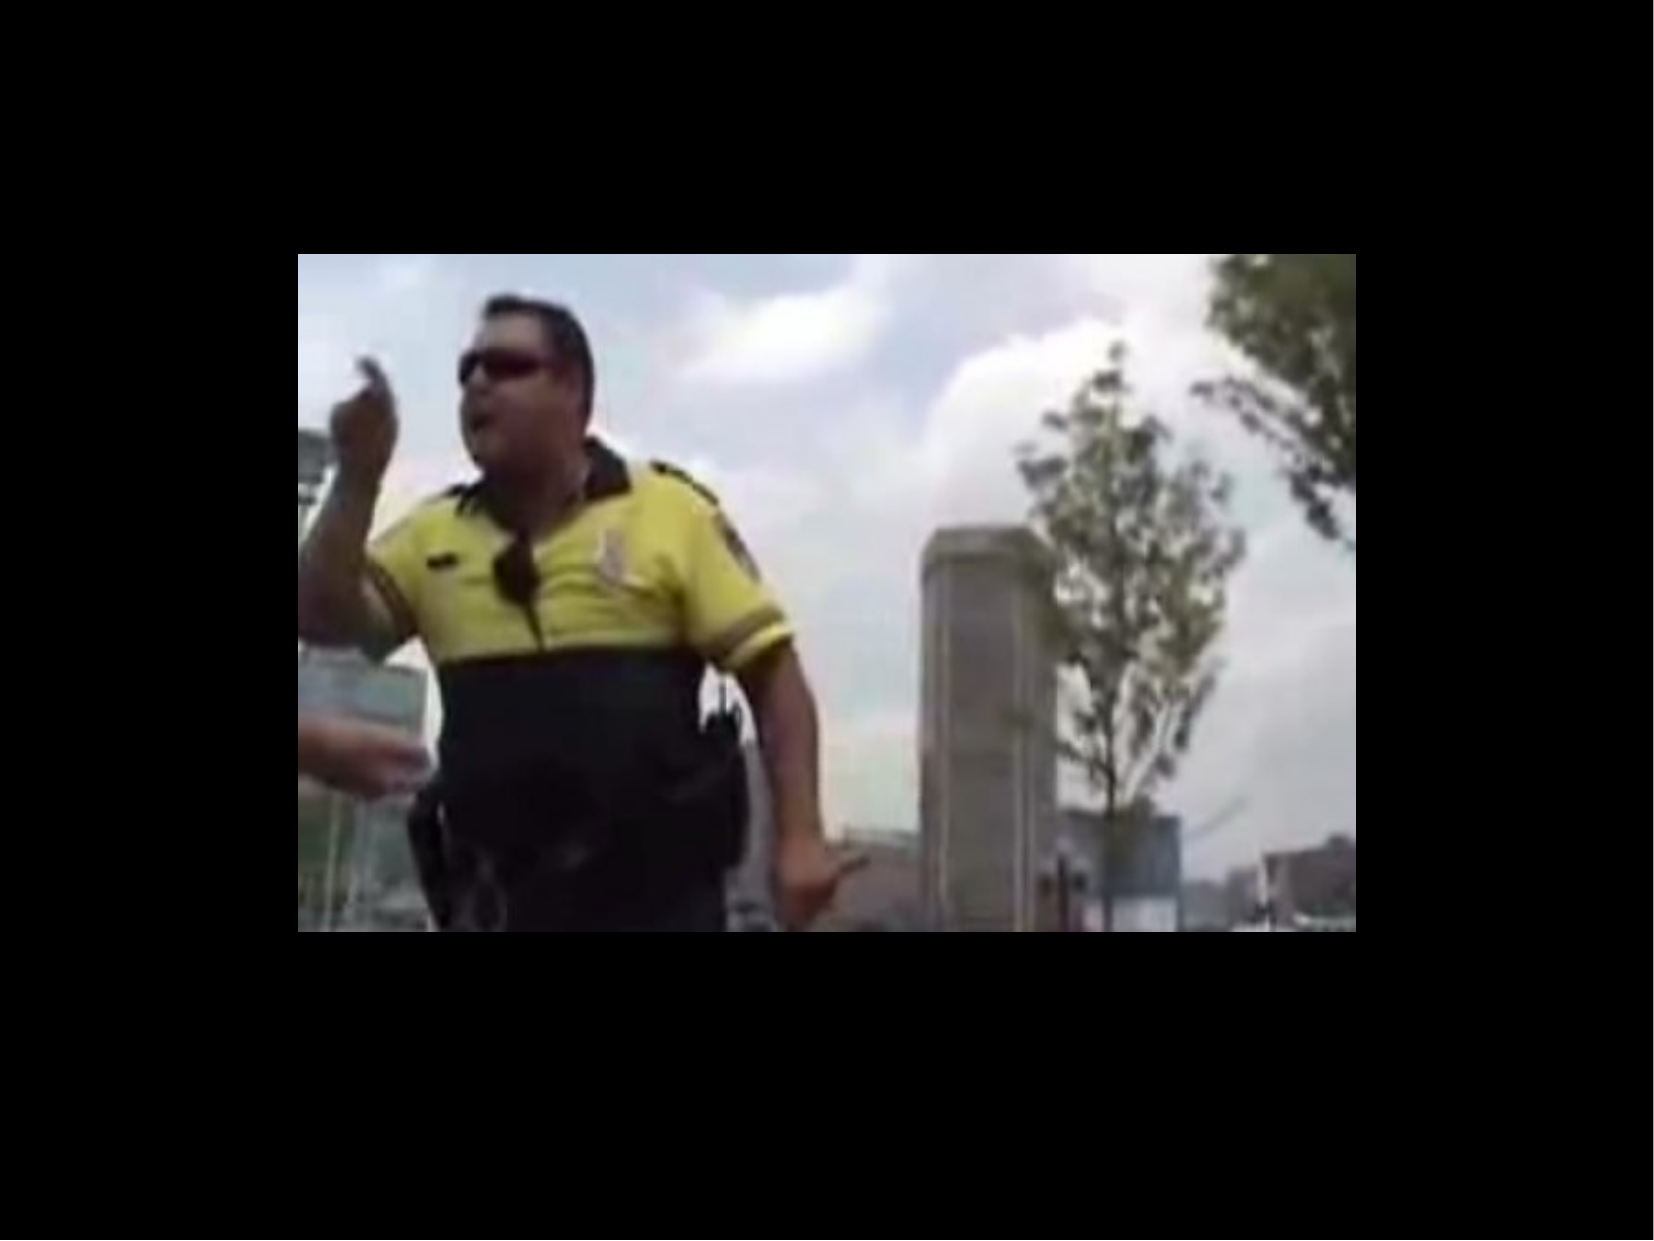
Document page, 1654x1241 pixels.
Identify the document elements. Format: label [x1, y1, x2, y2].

picture [298, 254, 1356, 932]
